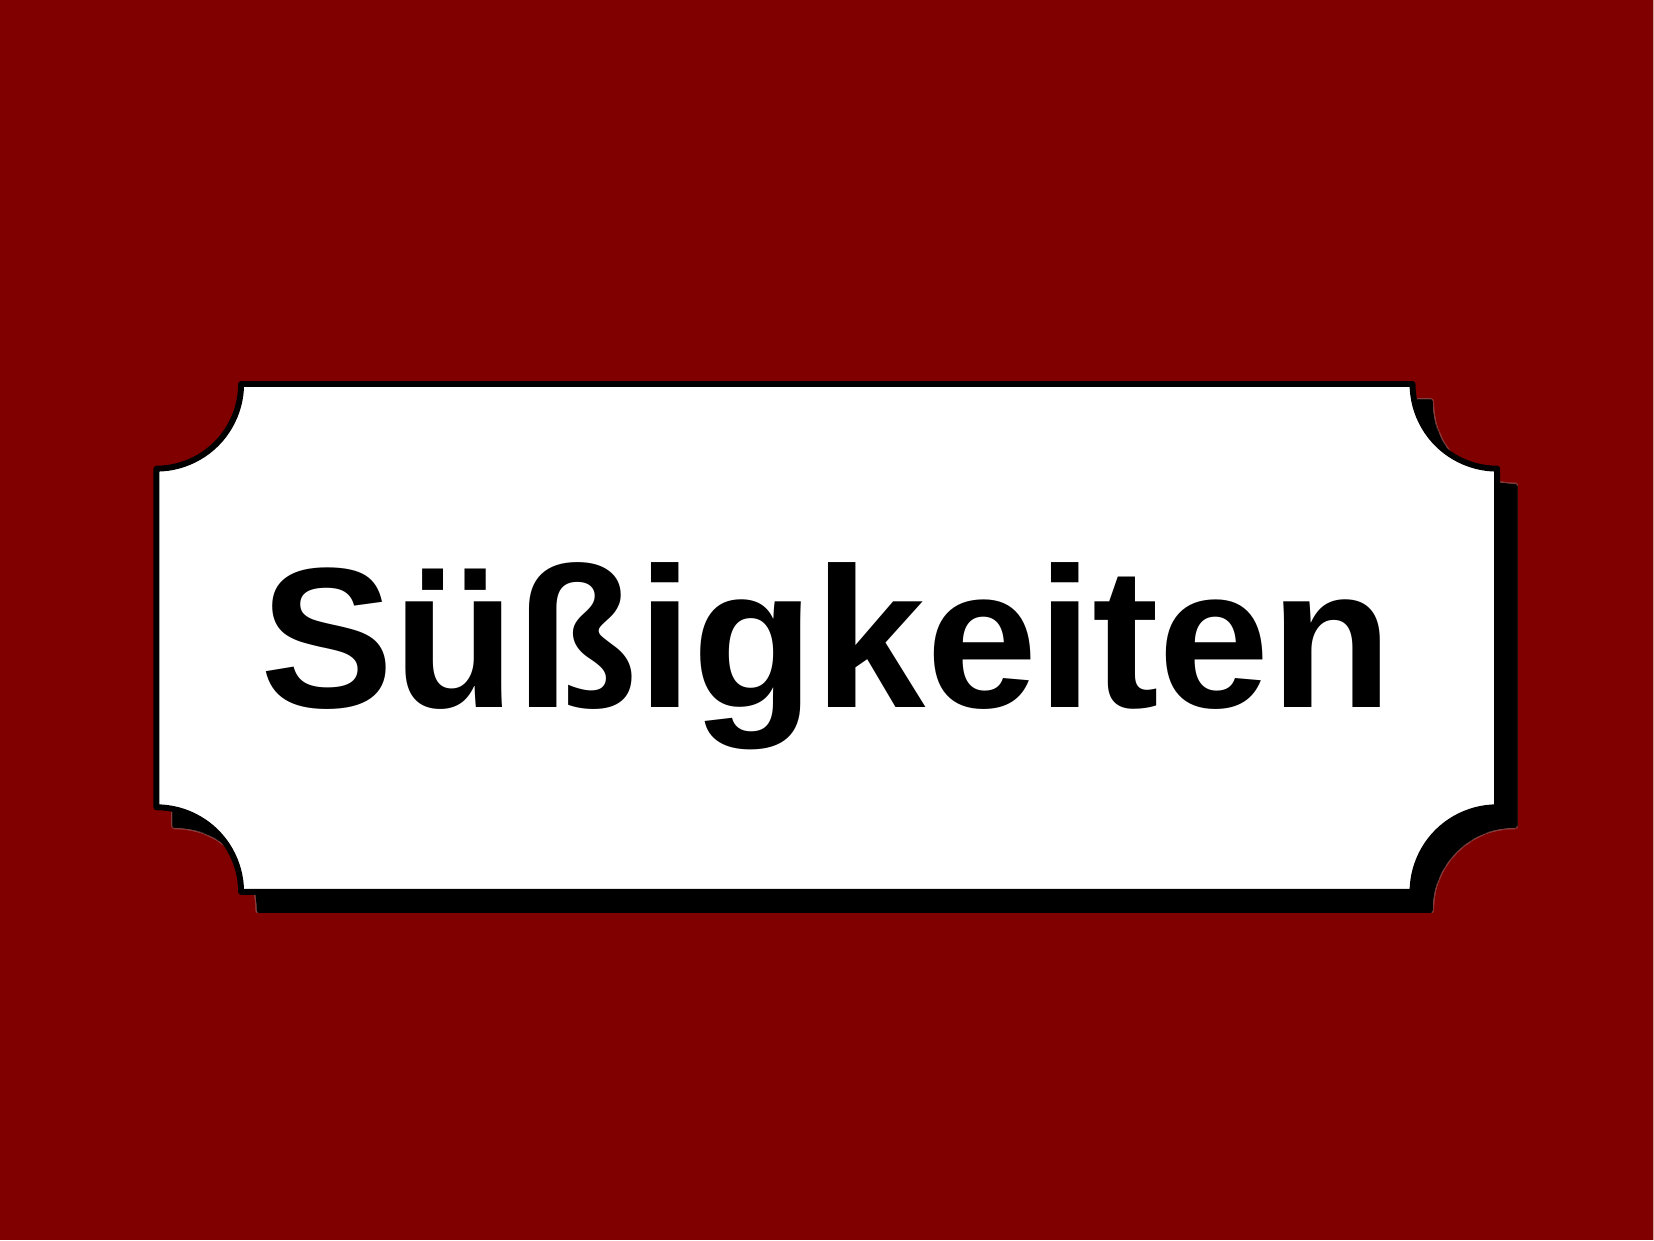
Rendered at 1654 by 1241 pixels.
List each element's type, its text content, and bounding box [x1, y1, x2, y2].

text_box Süßigkeiten [156, 383, 1498, 892]
